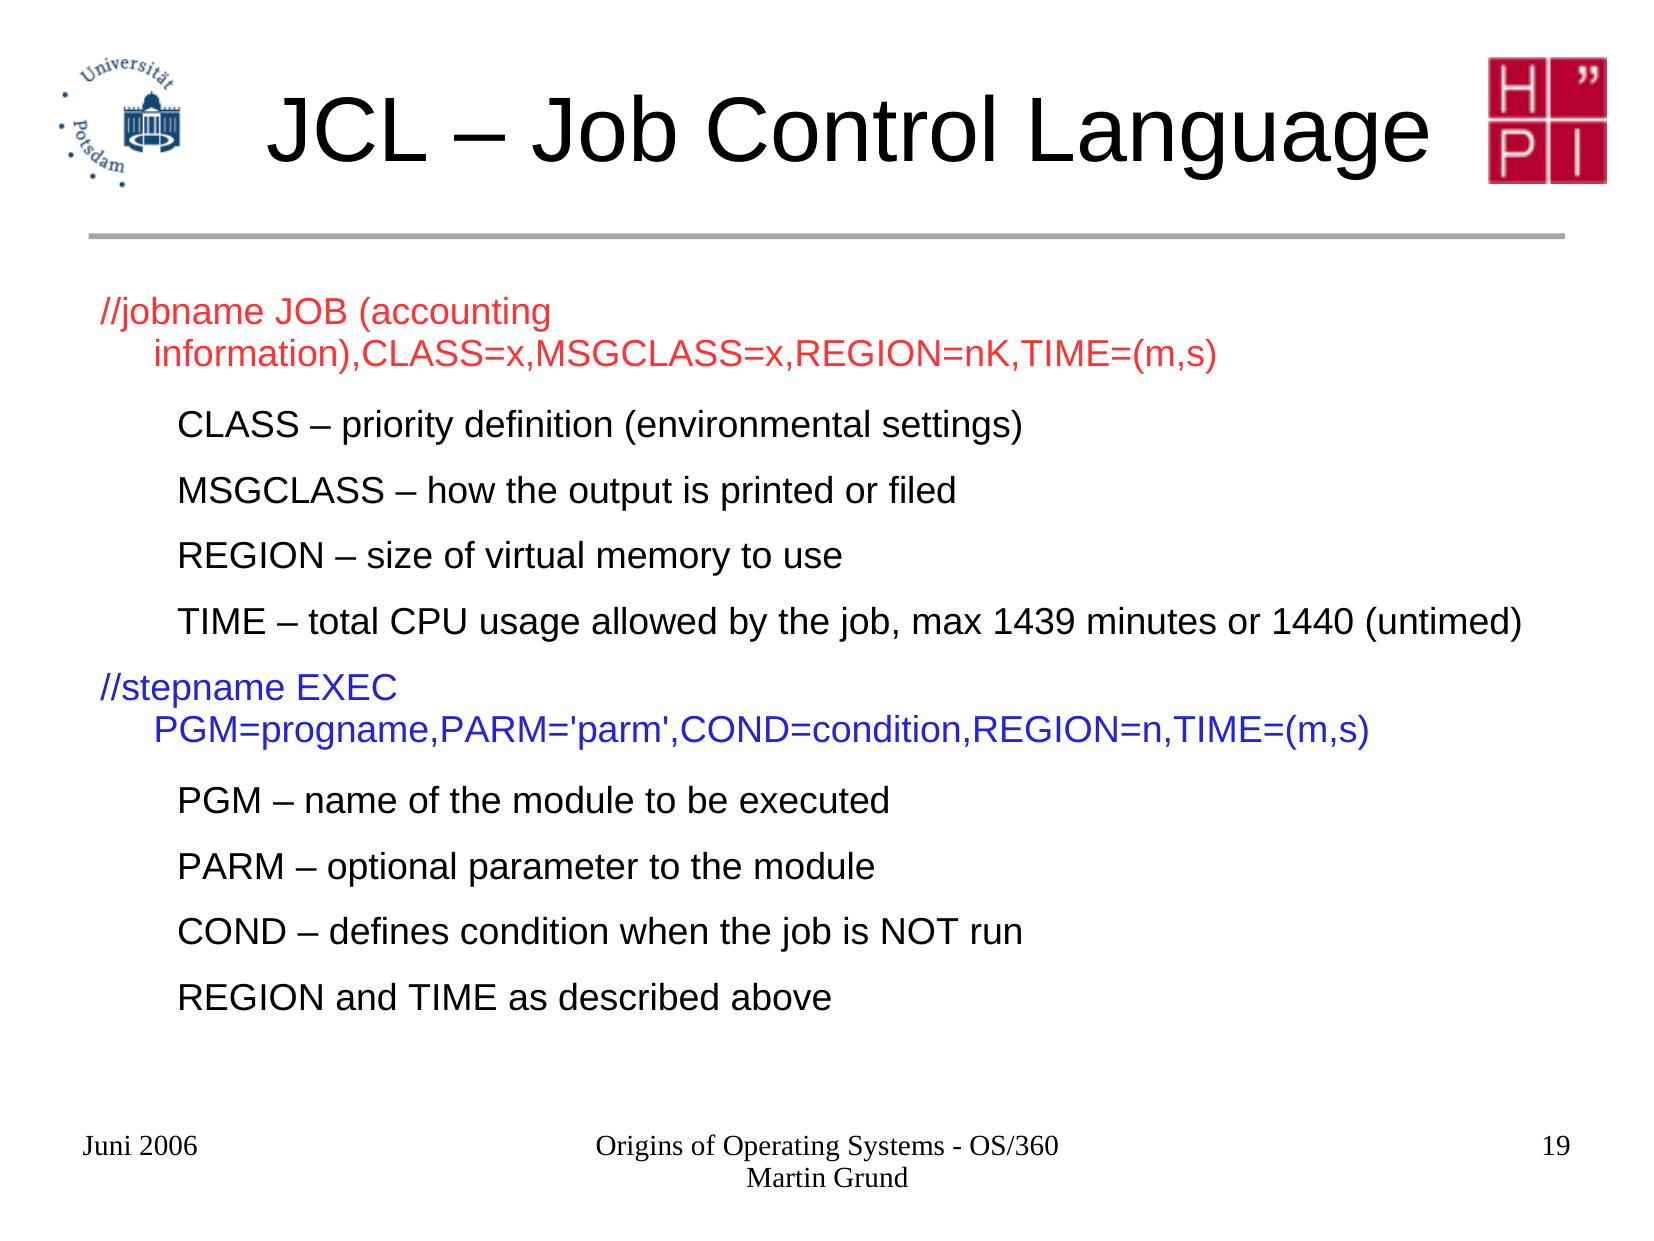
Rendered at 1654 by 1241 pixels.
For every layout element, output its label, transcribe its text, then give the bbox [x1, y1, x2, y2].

title JCL – Job Control Language [230, 25, 1471, 233]
picture [59, 58, 181, 188]
list //jobname JOB (accounting information),CLASS=x,MSGCLASS=x,REGION=nK,TIME=(m,s) CLASS – priority definition (environmental settings) MSGCLASS – how the output is printed or filed REGION – size of virtual memory to use TIME – total CPU usage allowed by the job, max 1439 minutes or 1440 (untimed) //stepname EXEC PGM=progname,PARM='parm',COND=condition,REGION=n,TIME=(m,s) PGM – name of the module to be executed PARM – optional parameter to the module COND – defines condition when the job is NOT run REGION and TIME as described above [82, 290, 1571, 1109]
picture [1488, 57, 1607, 184]
